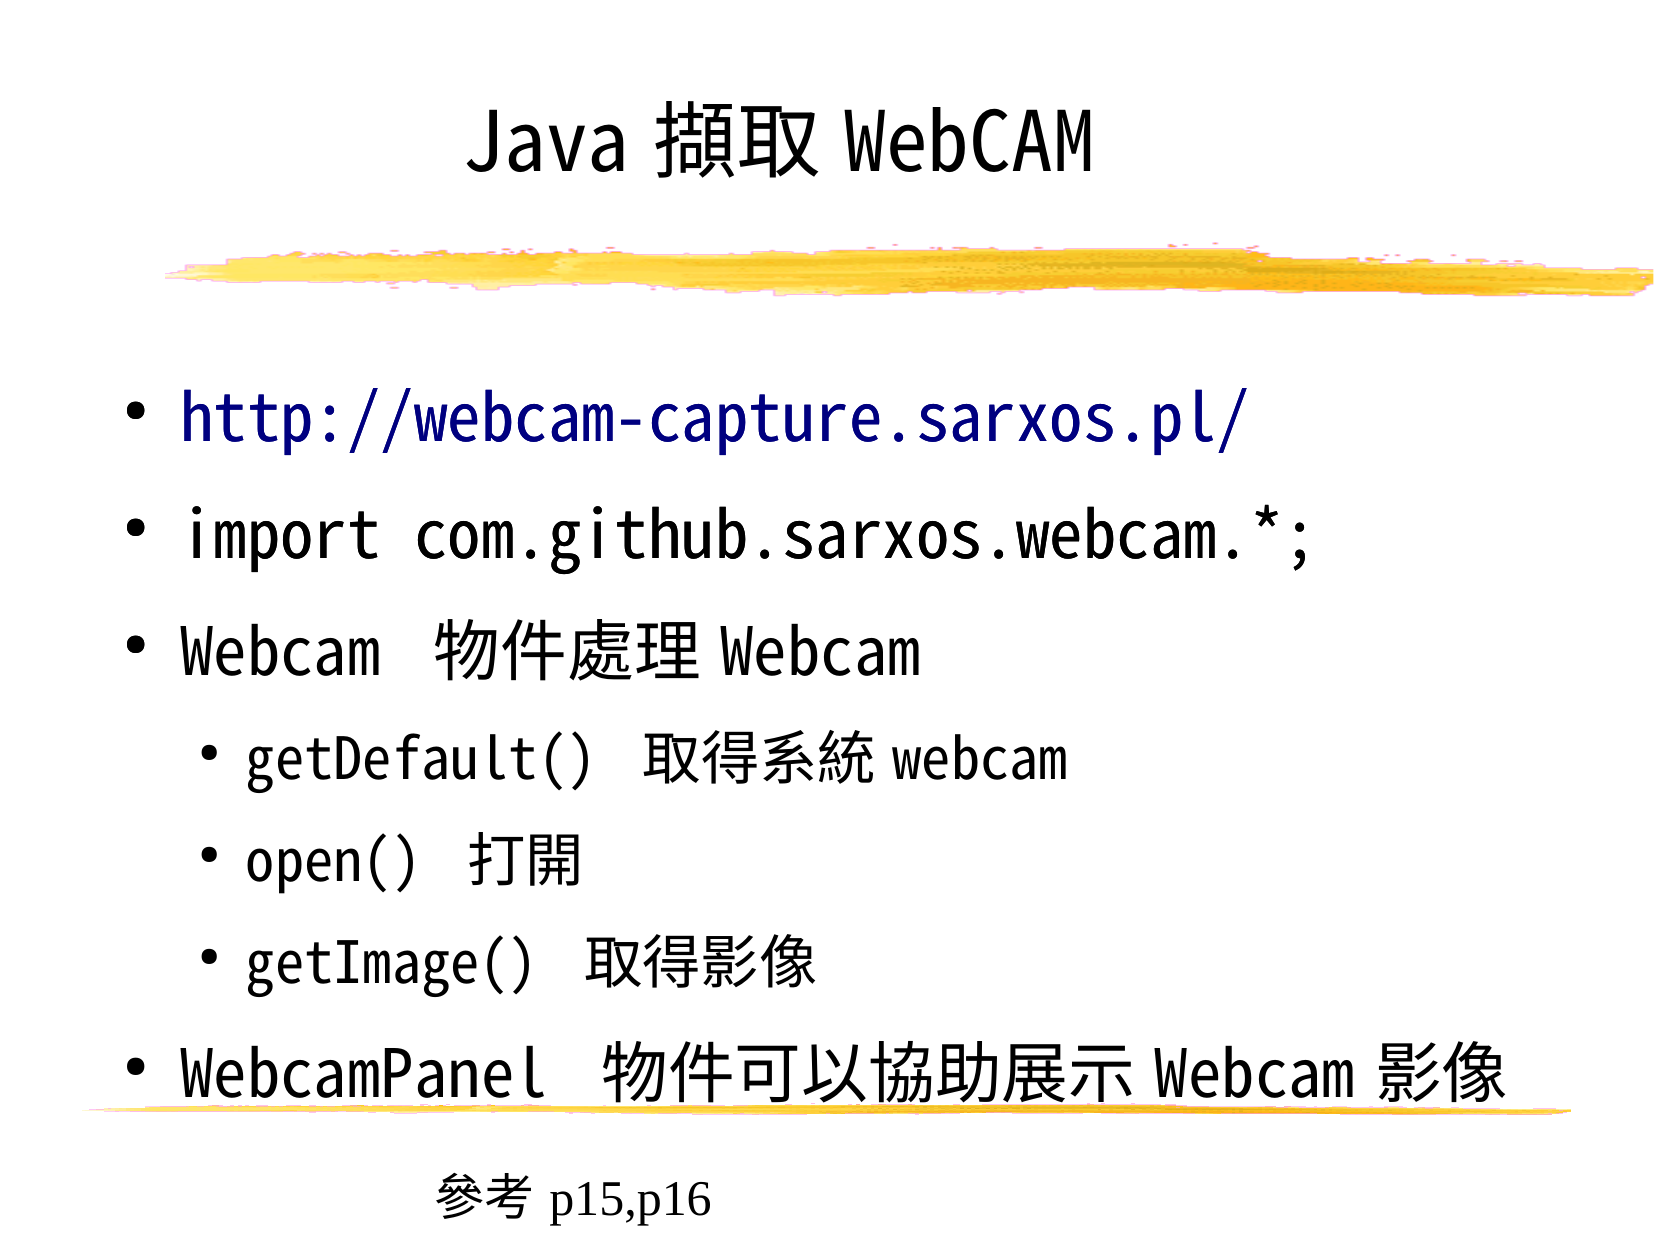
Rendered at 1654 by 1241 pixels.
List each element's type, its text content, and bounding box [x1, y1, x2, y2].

text_box http://webcam-capture.sarxos.pl/ import com.github.sarxos.webcam.*; [124, 358, 1530, 1103]
picture [82, 1102, 124, 1117]
picture [1530, 1102, 1571, 1117]
title Java擷取WebCAM [76, 28, 1482, 235]
text_box 參考p15,p16 [434, 1152, 713, 1227]
list http://webcam-capture.sarxos.pl/ import com.github.sarxos.webcam.*; Webcam 物件處理Webcam getDefault() 取得系統webcam open() 打開 getImage() 取得影像 WebcamPanel 物件可以協助展示Webcam影像 [124, 1103, 1530, 1145]
picture [165, 237, 1654, 308]
